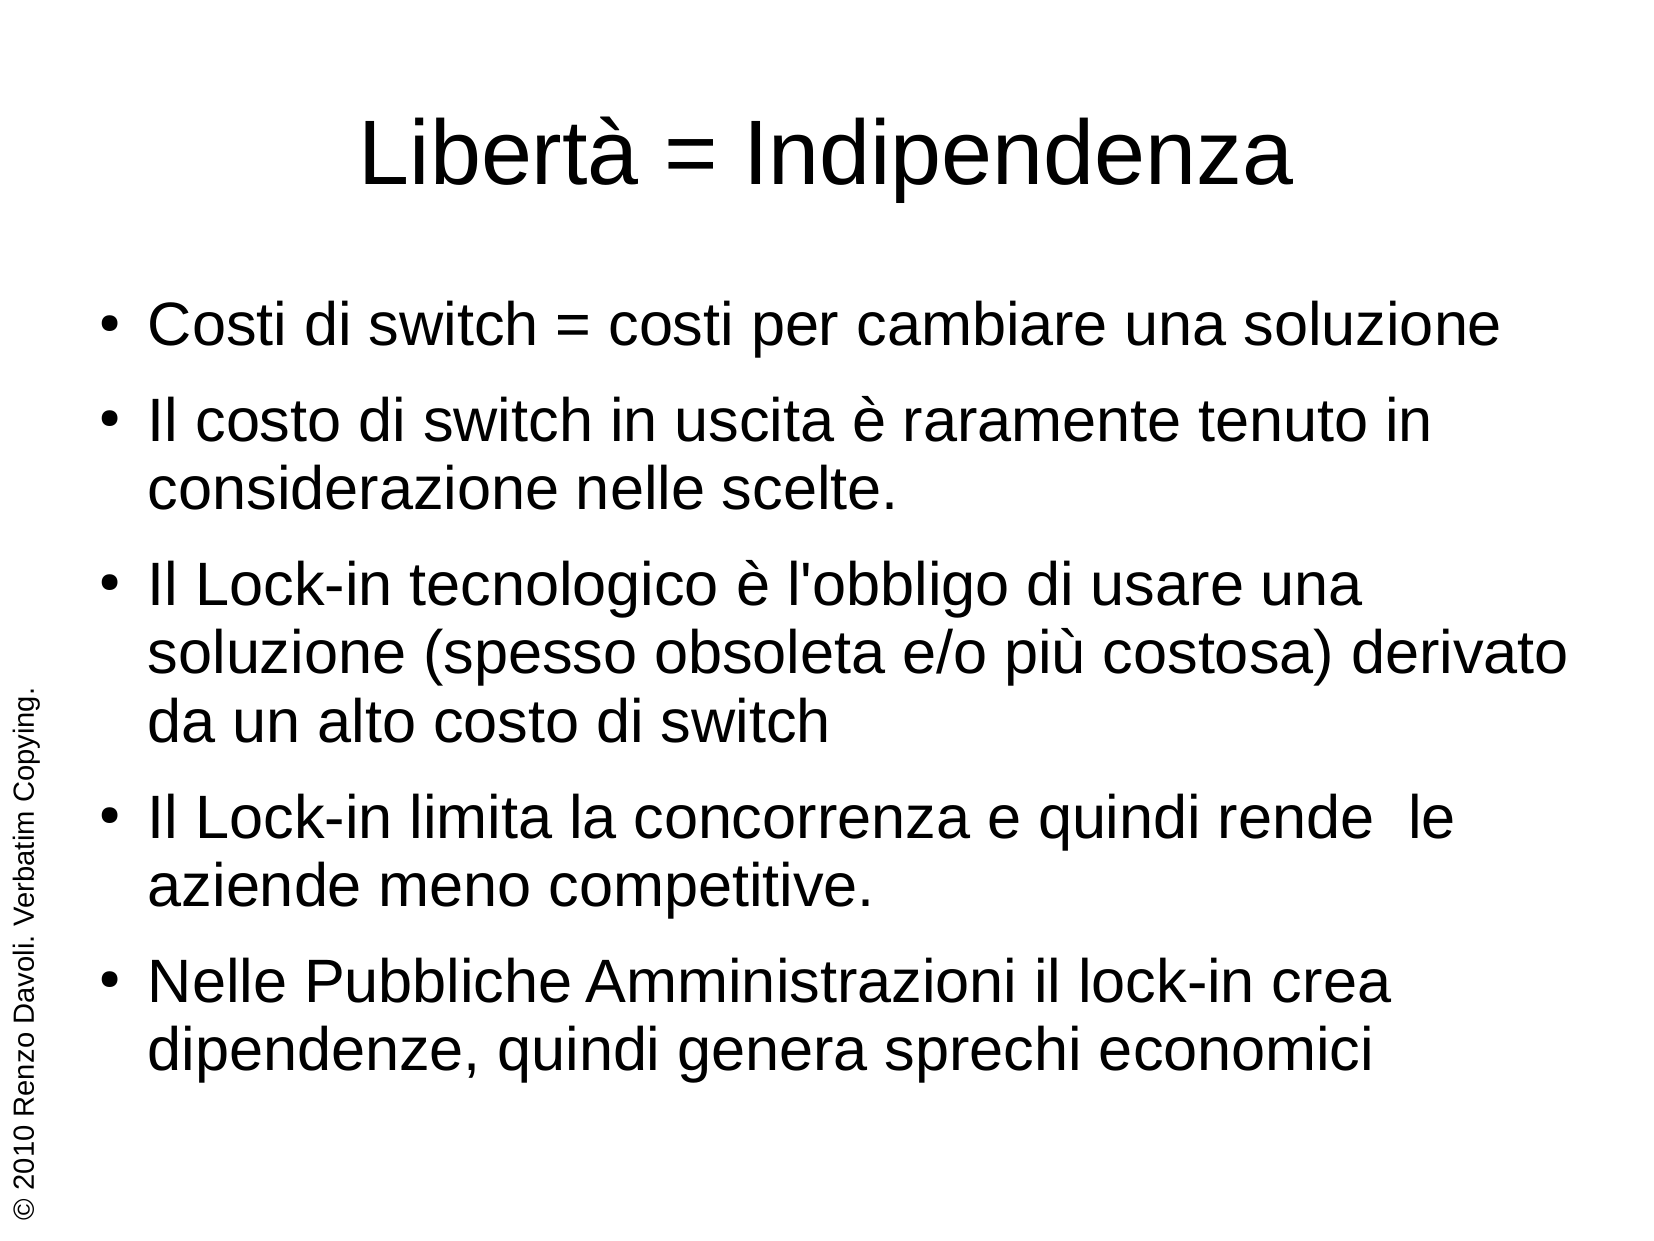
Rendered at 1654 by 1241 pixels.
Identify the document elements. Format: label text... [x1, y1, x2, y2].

title Libertà = Indipendenza [82, 56, 1571, 250]
list Costi di switch = costi per cambiare una soluzione Il costo di switch in uscita è raramente tenuto in considerazione nelle scelte. Il Lock-in tecnologico è l'obbligo di usare una soluzione (spesso obsoleta e/o più costosa) derivato da un alto costo di switch Il Lock-in limita la concorrenza e quindi rende le aziende meno competitive. Nelle Pubbliche Amministrazioni il lock-in crea dipendenze, quindi genera sprechi economici [82, 290, 1571, 1094]
